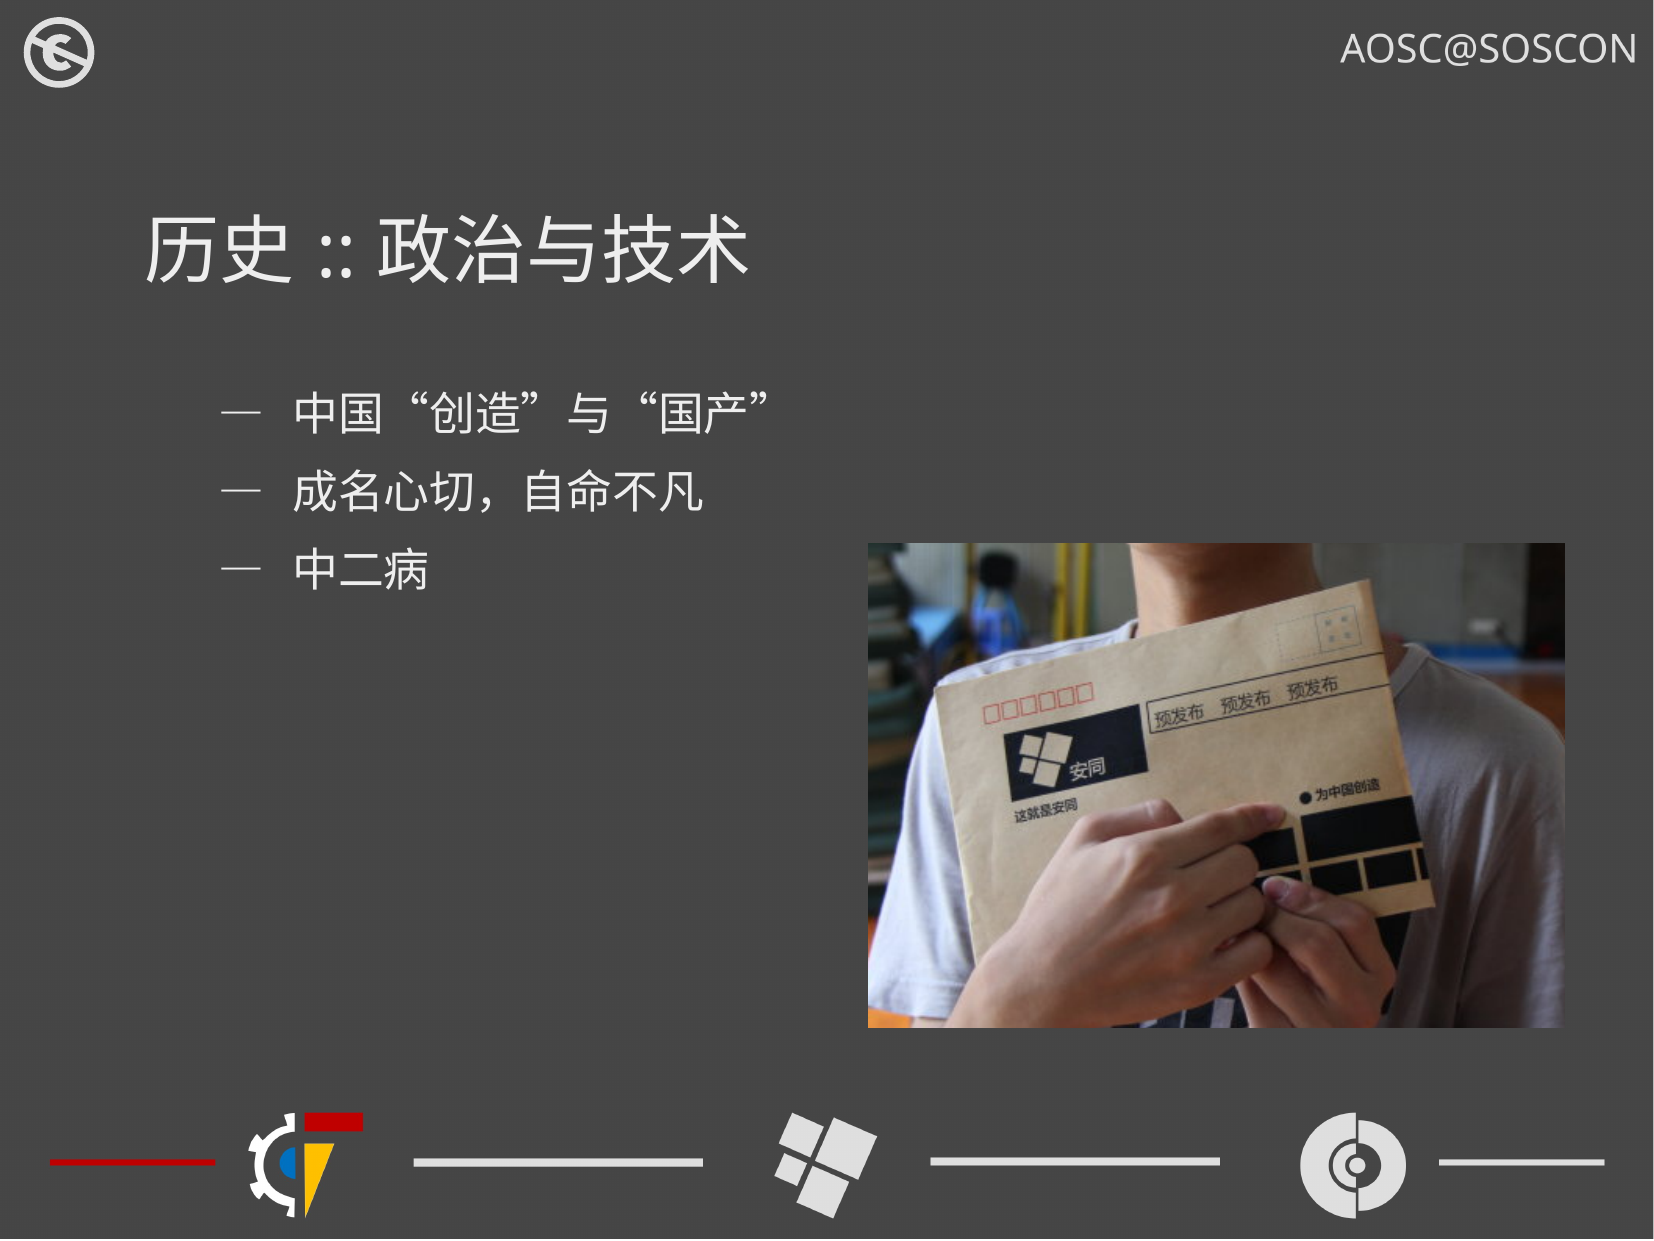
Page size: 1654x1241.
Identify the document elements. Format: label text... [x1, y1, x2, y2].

text_box 历史::政治与技术 — 中国“创造”与“国产” — 成名心切，自命不凡 — 中二病 [129, 183, 1536, 1028]
picture [0, 0, 1654, 1240]
